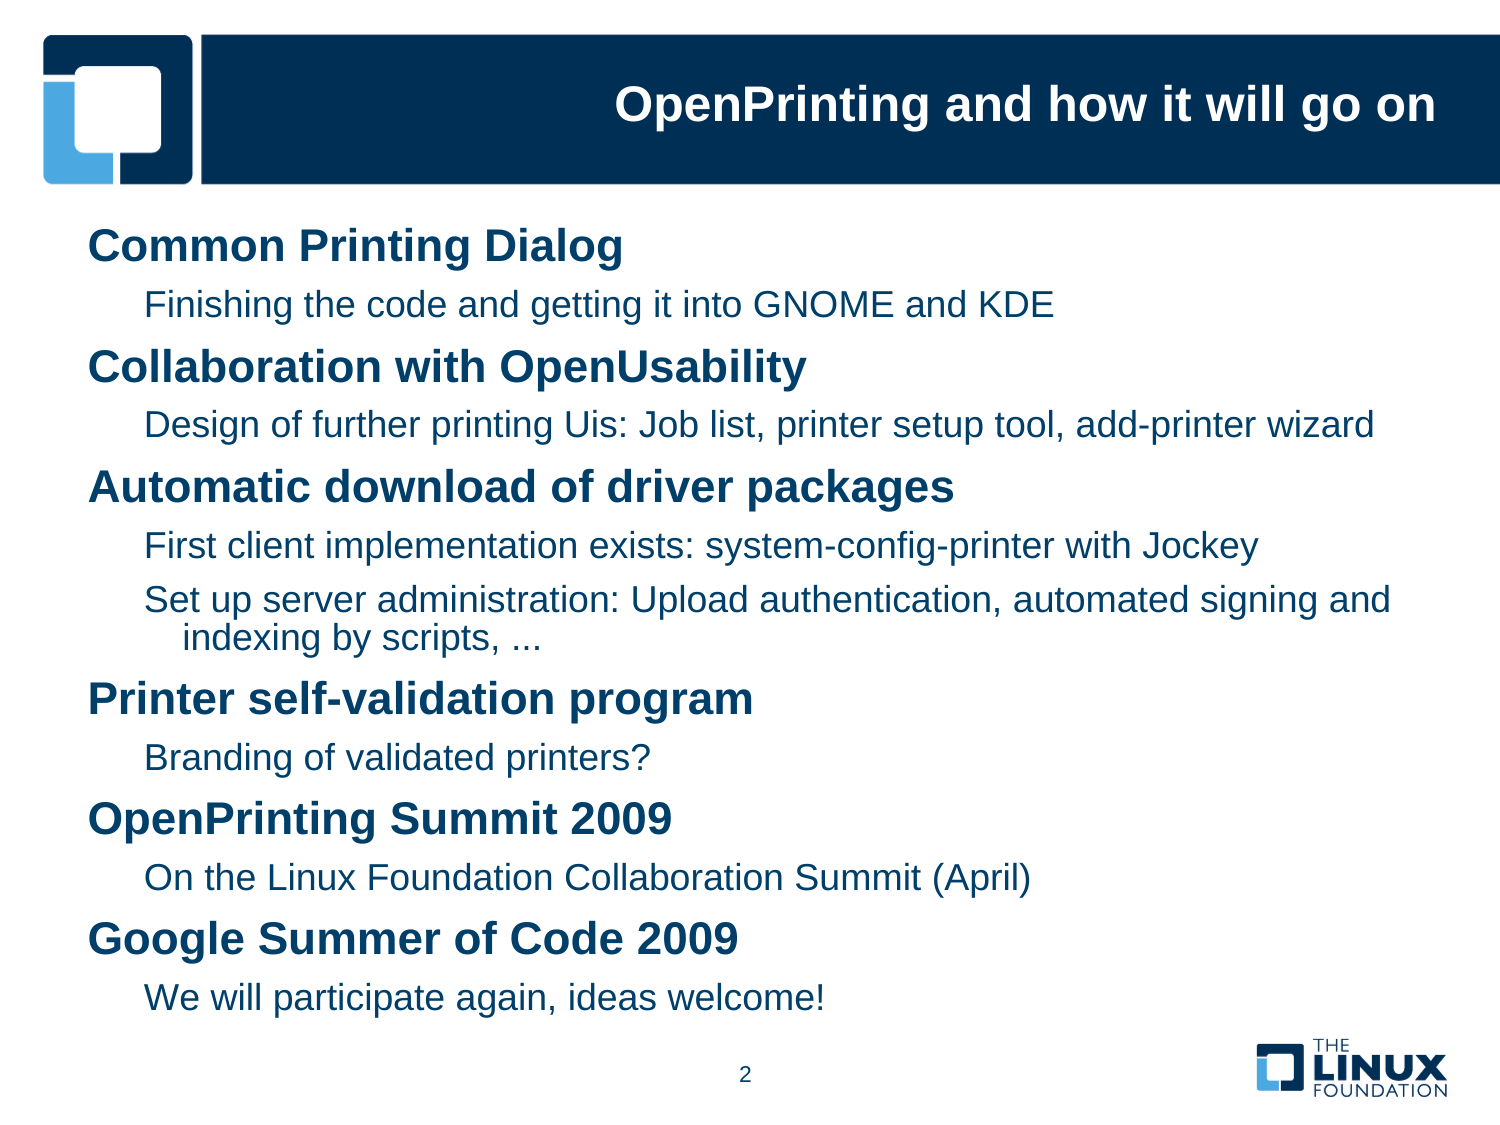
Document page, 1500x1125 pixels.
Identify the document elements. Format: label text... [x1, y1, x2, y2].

picture [0, 0, 1500, 1125]
title OpenPrinting and how it will go on [249, 44, 1438, 168]
list Common Printing Dialog Finishing the code and getting it into GNOME and KDE Collaboration with OpenUsability Design of further printing Uis: Job list, printer setup tool, add-printer wizard Automatic download of driver packages First client implementation exists: system-config-printer with Jockey Set up server administration: Upload authentication, automated signing and indexing by scripts, ... Printer self-validation program Branding of validated printers? OpenPrinting Summit 2009 On the Linux Foundation Collaboration Summit (April) Google Summer of Code 2009 We will participate again, ideas welcome! [87, 224, 1450, 1024]
